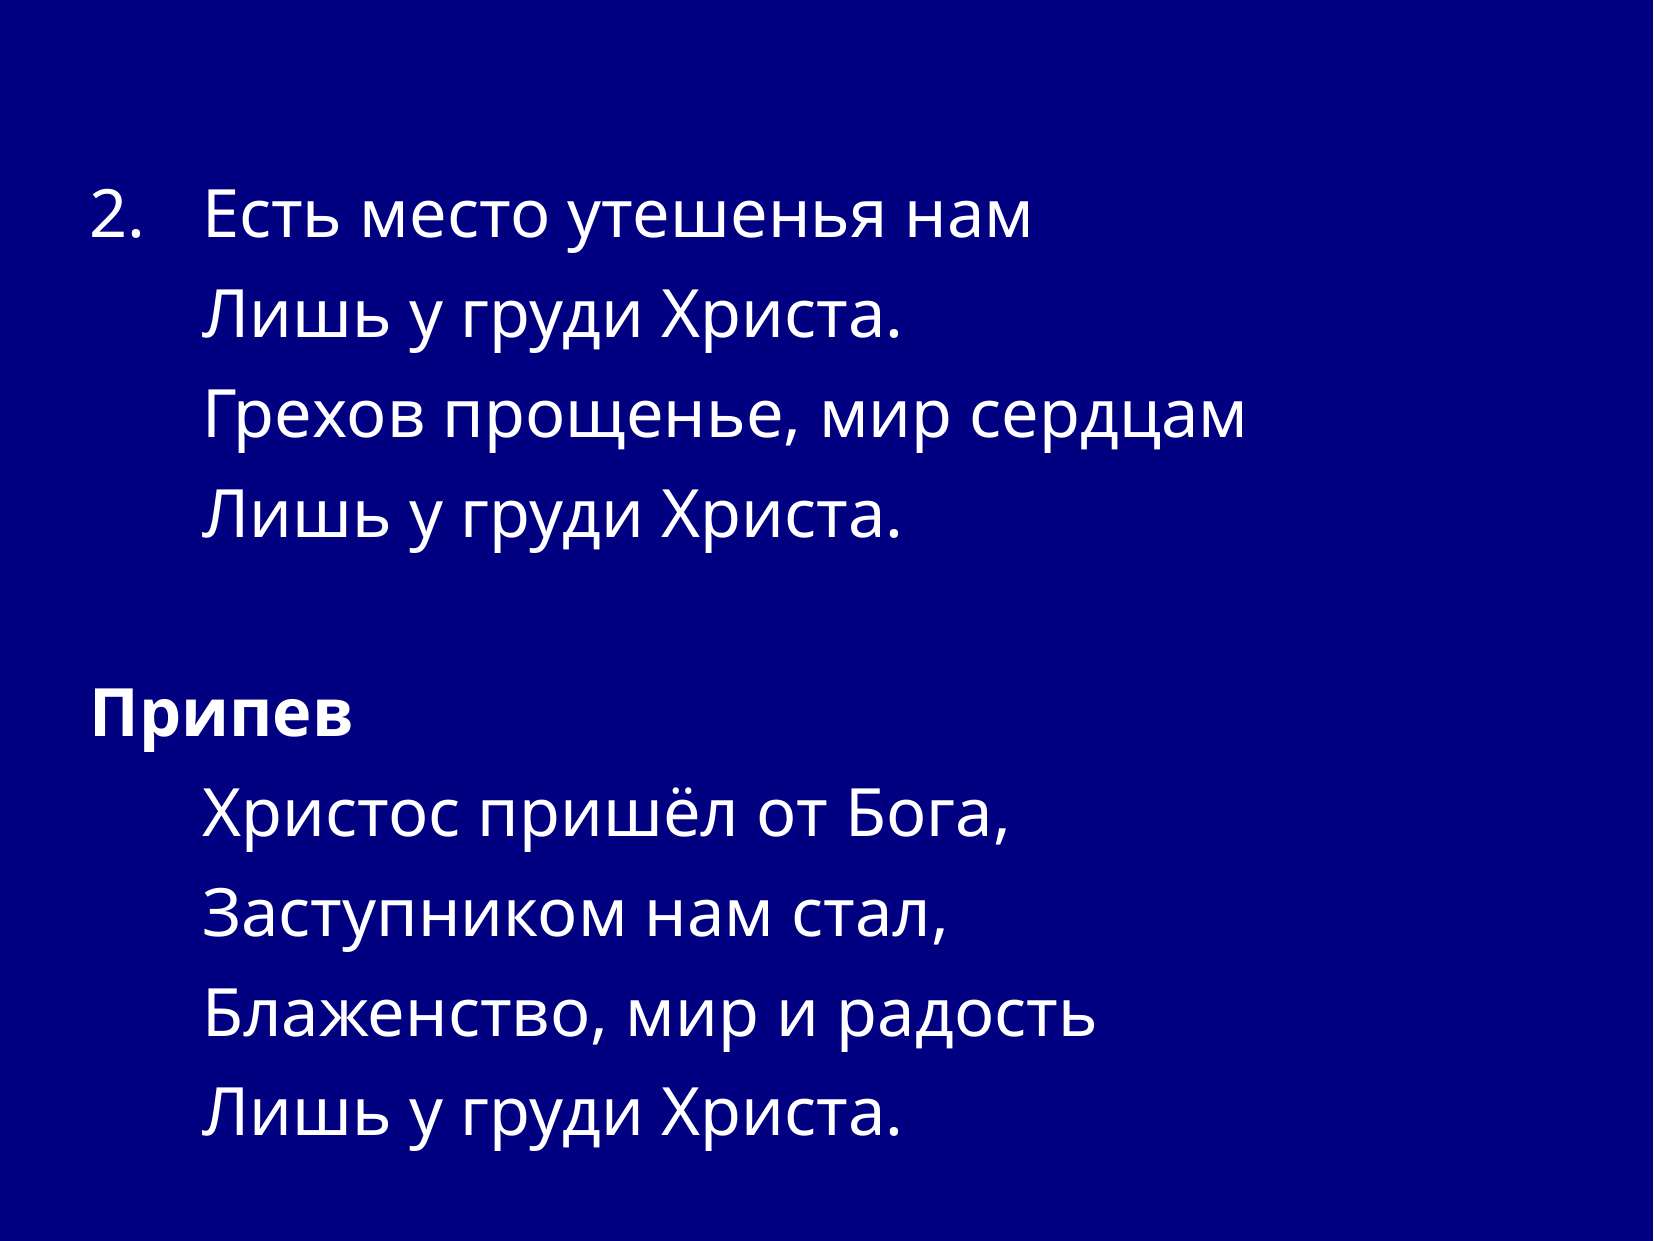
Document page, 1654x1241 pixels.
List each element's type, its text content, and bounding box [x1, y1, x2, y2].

text_box 2. Есть место утешенья нам Лишь у груди Христа. Грехов прощенье, мир сердцам Лишь у груди Христа. Припев Христос пришёл от Бога, Заступником нам стал, Блаженство, мир и радость Лишь у груди Христа. [75, 150, 1576, 1163]
